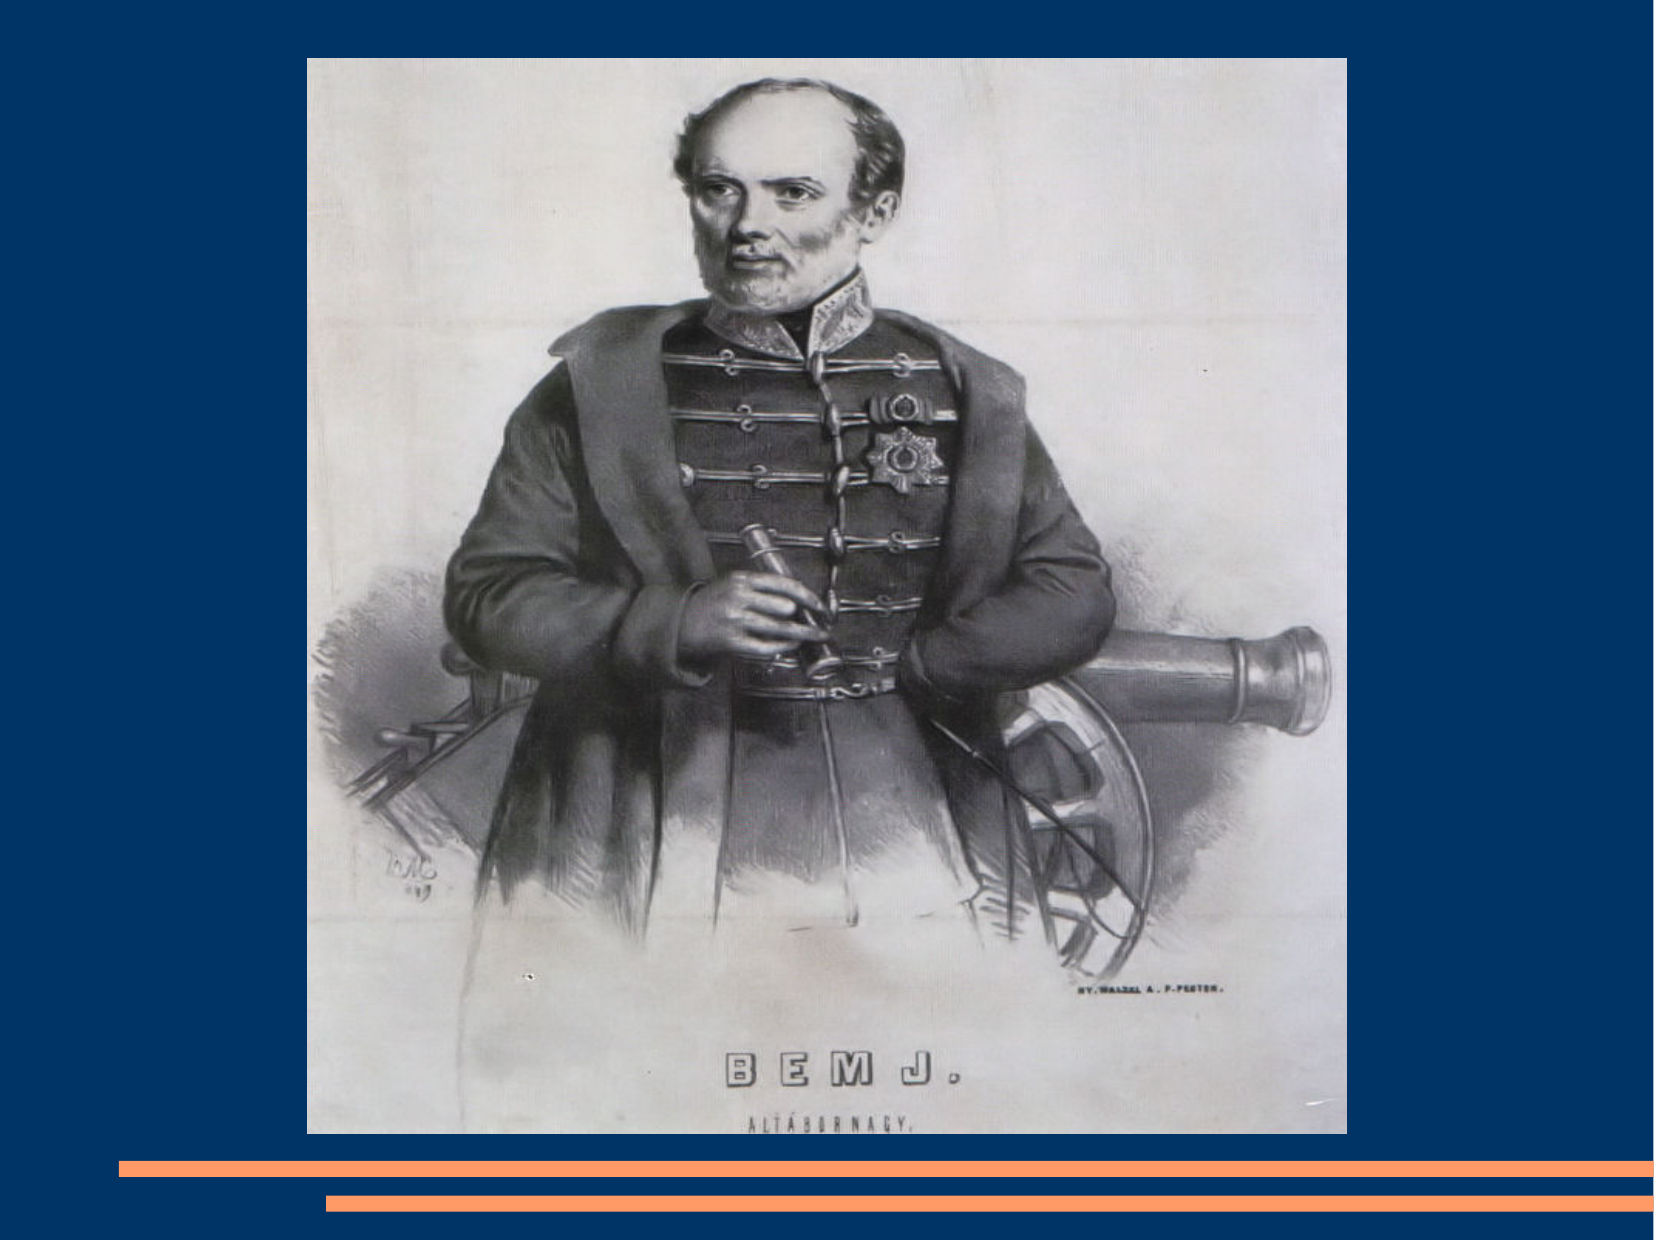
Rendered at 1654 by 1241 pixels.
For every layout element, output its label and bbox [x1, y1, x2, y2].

picture [307, 58, 1347, 1134]
